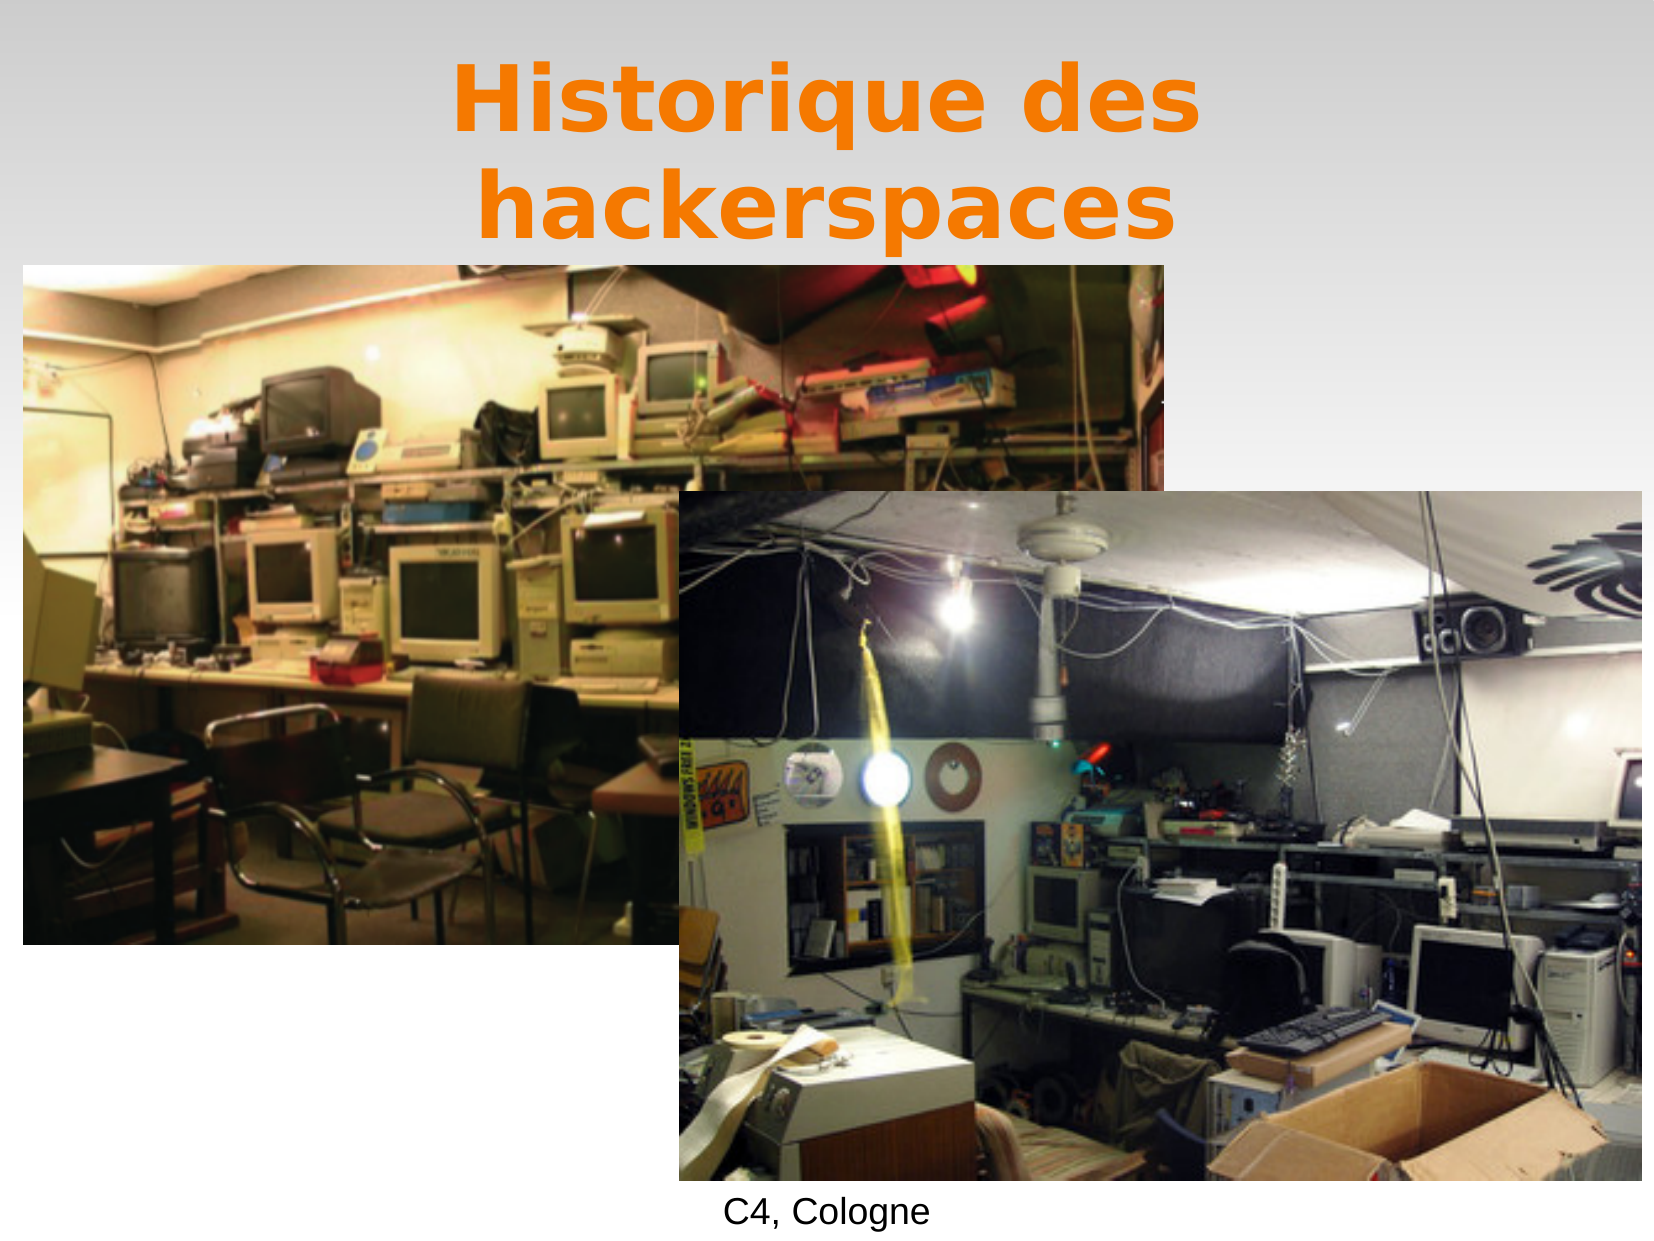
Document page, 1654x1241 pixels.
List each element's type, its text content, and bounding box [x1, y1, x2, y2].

title Historique des hackerspaces [82, 45, 1571, 261]
text_box C4, Cologne [708, 1183, 946, 1241]
picture [23, 265, 1642, 1181]
